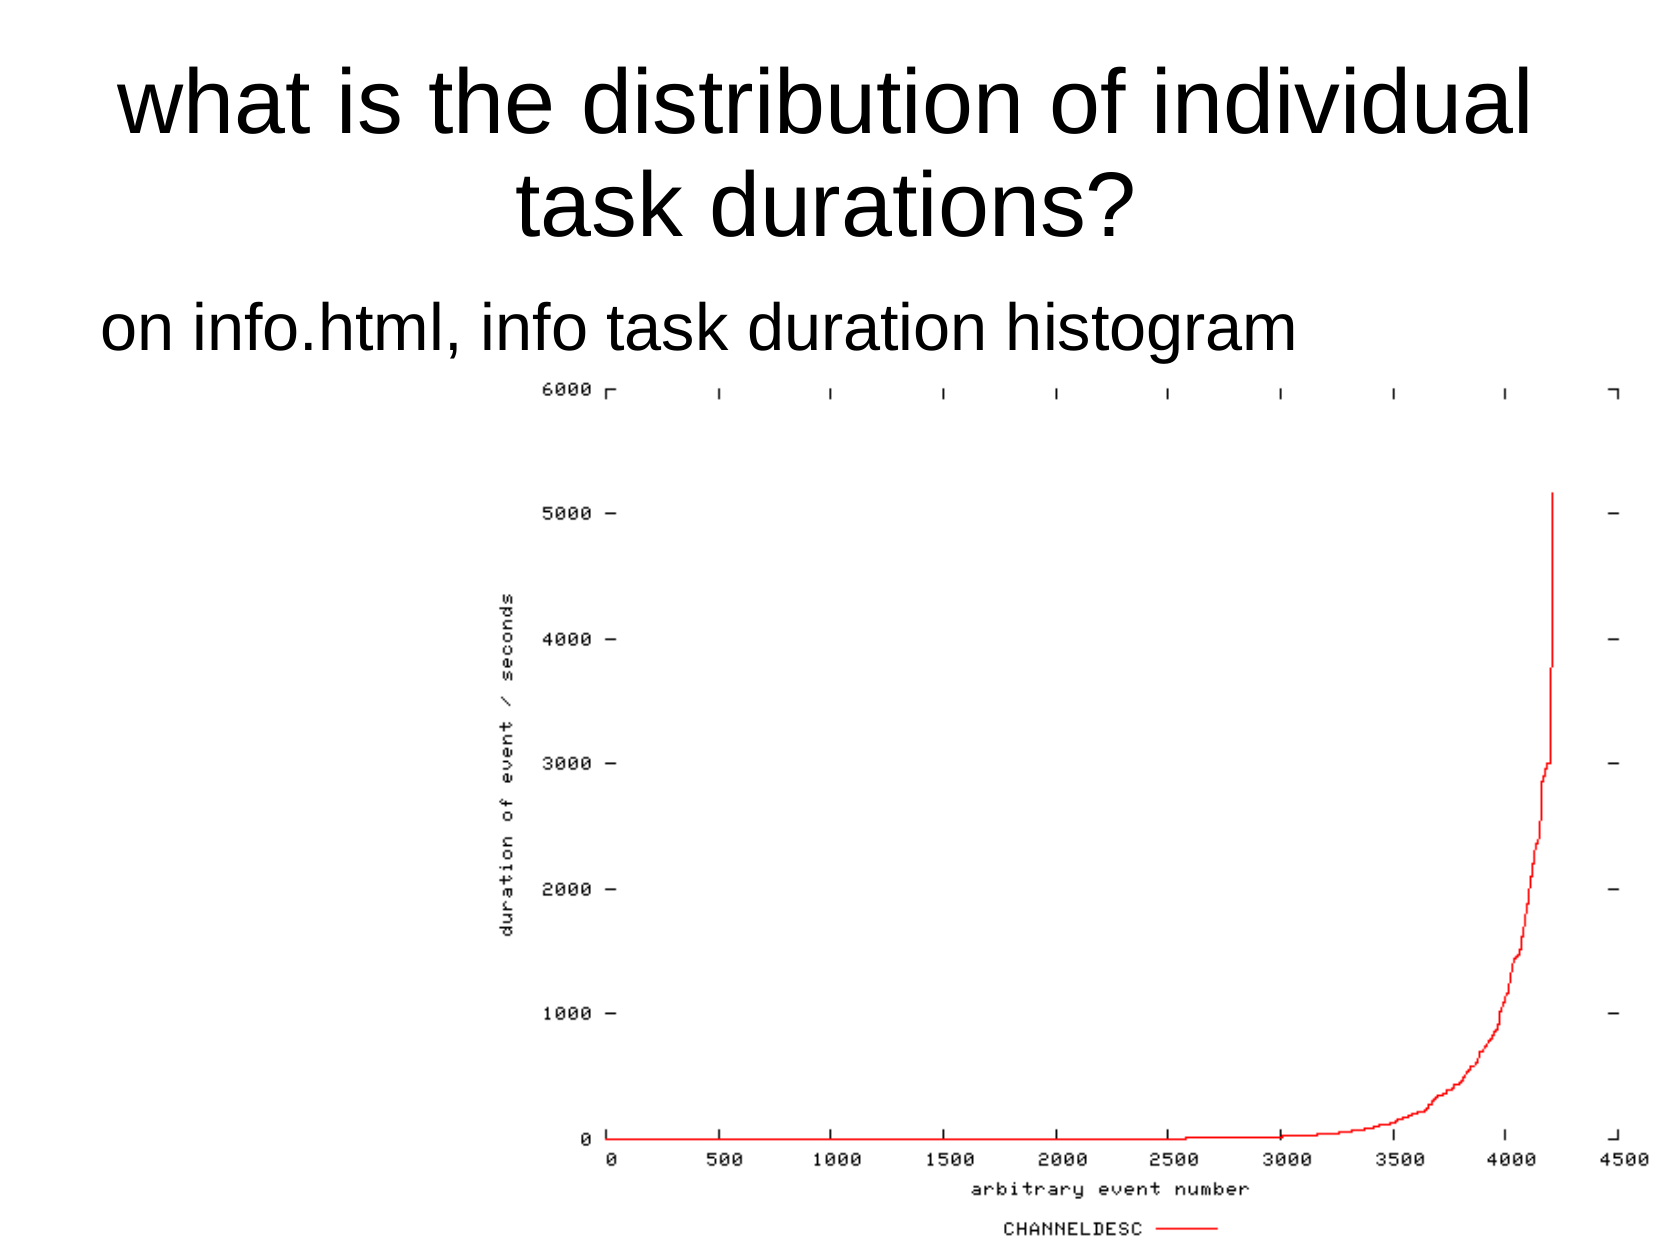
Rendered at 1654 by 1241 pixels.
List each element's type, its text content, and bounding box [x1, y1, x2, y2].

title what is the distribution of individual task durations? [82, 47, 1571, 259]
list on info.html, info task duration histogram [82, 290, 1571, 1094]
picture [487, 365, 1654, 1241]
